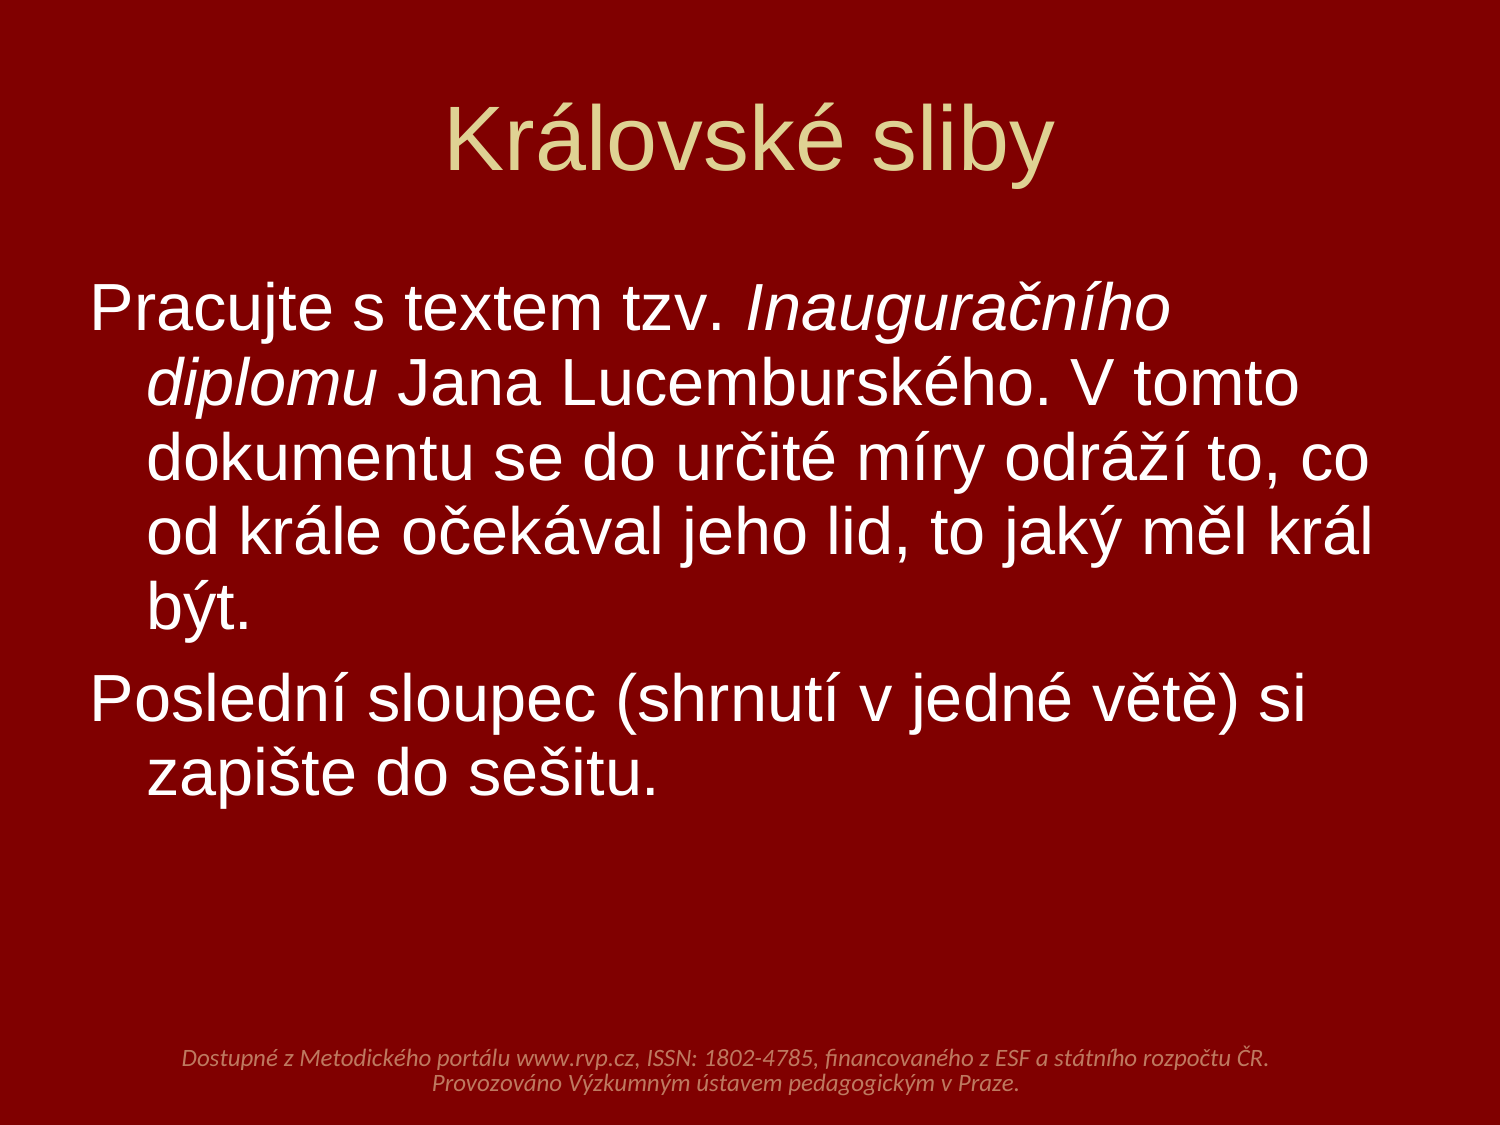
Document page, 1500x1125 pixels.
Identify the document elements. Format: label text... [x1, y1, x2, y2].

title Královské sliby [75, 45, 1426, 233]
list Pracujte s textem tzv. Inauguračního diplomu Jana Lucemburského. V tomto dokumentu se do určité míry odráží to, co od krále očekával jeho lid, to jaký měl král být. Poslední sloupec (shrnutí v jedné větě) si zapište do sešitu. [75, 262, 1426, 1006]
text_box Dostupné z Metodického portálu www.rvp.cz, ISSN: 1802-4785, financovaného z ESF a státního rozpočtu ČR. Provozováno Výzkumným ústavem pedagogickým v Praze. [105, 1042, 1348, 1103]
